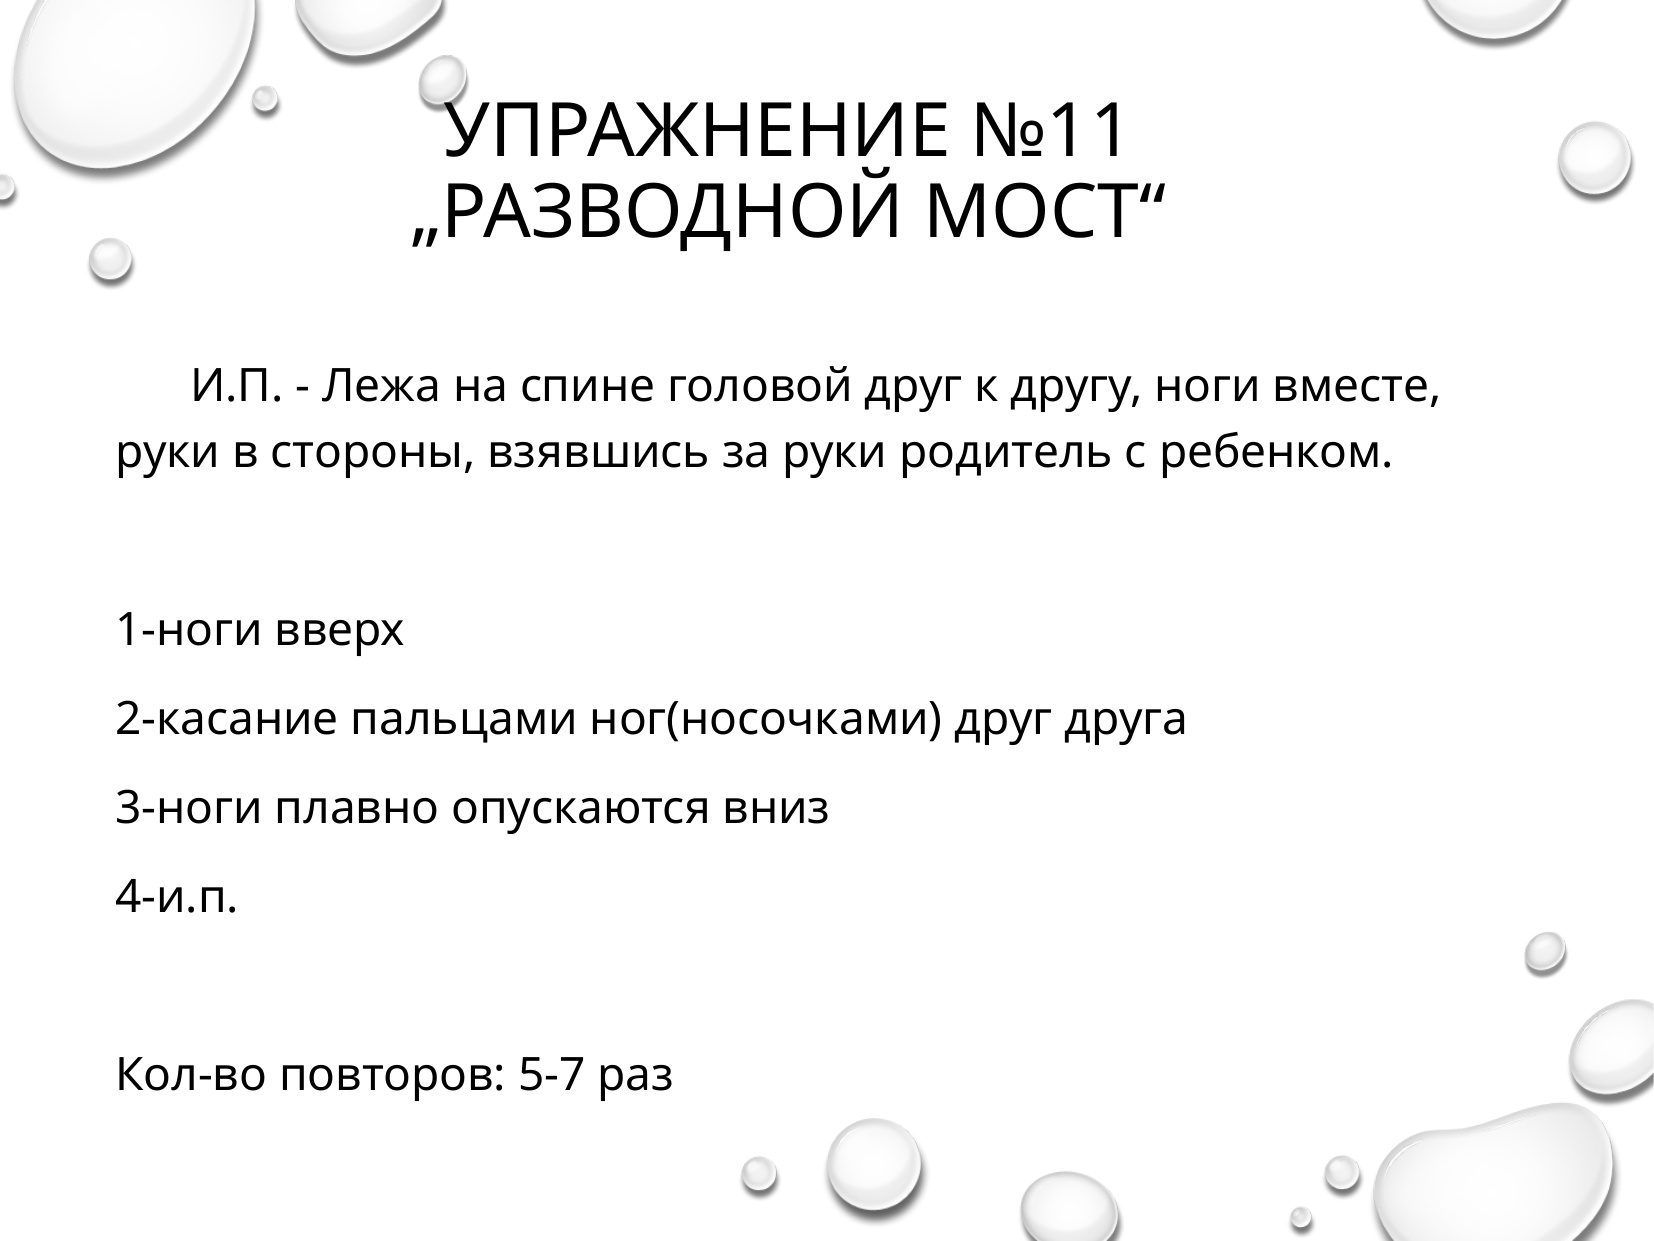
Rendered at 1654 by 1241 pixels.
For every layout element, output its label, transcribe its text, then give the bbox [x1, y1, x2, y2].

title Упражнение №11 „Разводной мост“ [82, 76, 1495, 270]
subtitle И.П. - Лежа на спине головой друг к другу, ноги вместе, руки в стороны, взявшись за руки родитель с ребенком. 1-ноги вверх 2-касание пальцами ног(носочками) друг друга 3-ноги плавно опускаются вниз 4-и.п. Кол-во повторов: 5-7 раз [94, 324, 1534, 1120]
